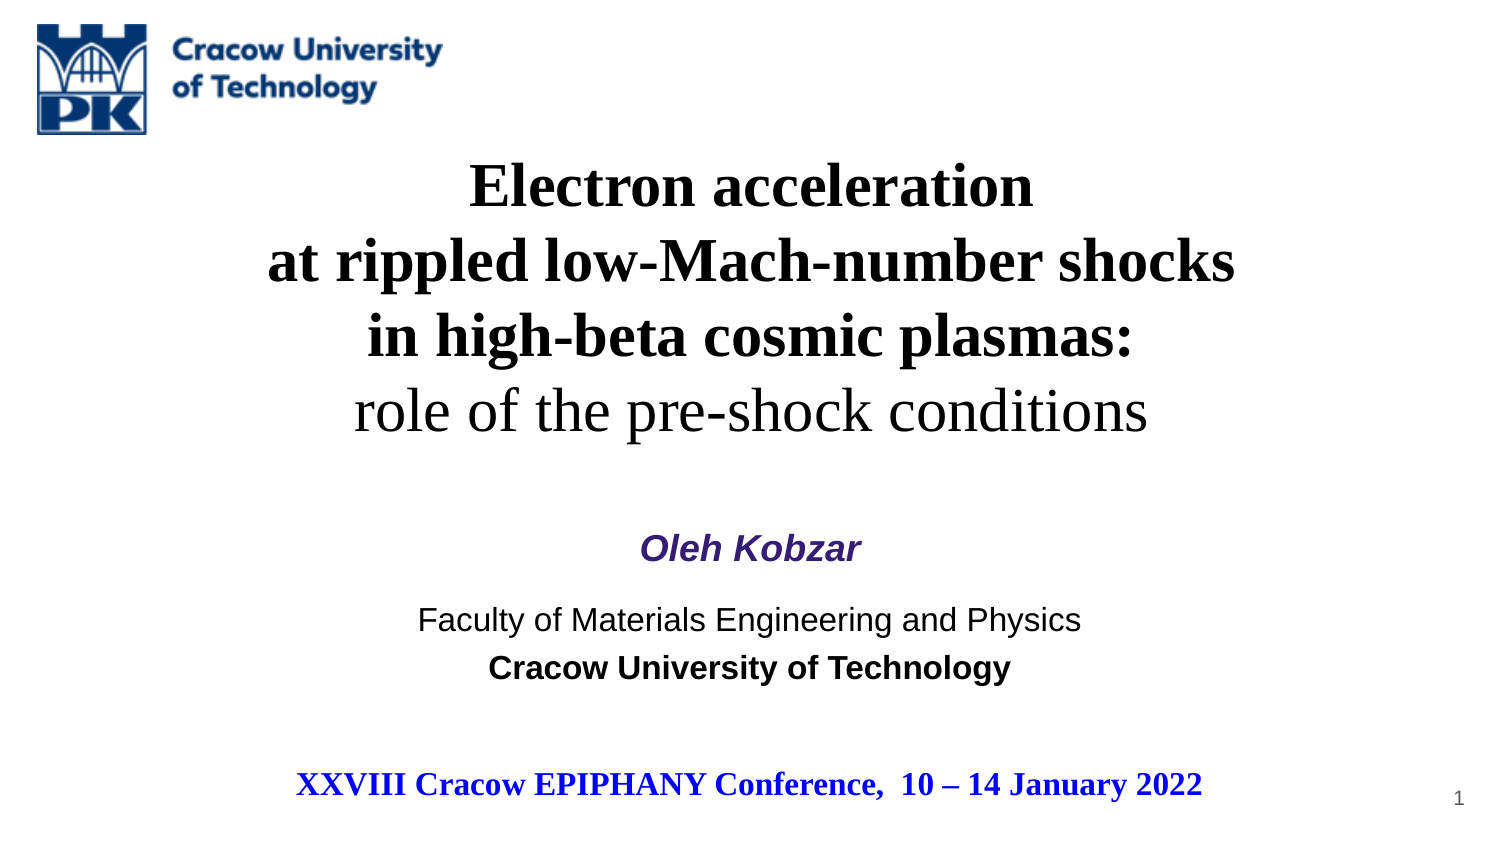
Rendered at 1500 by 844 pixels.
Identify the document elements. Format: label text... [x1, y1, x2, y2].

text_box Oleh Kobzar Faculty of Materials Engineering and Physics Cracow University of Technology [227, 495, 1273, 701]
picture [37, 24, 443, 135]
title Electron acceleration at rippled low-Mach-number shocks in high-beta cosmic plasmas: role of the pre-shock conditions [114, 115, 1390, 472]
text_box XXVIII Cracow EPIPHANY Conference, 10 – 14 January 2022 [147, 737, 1353, 814]
slide_number <number> [1389, 764, 1480, 830]
